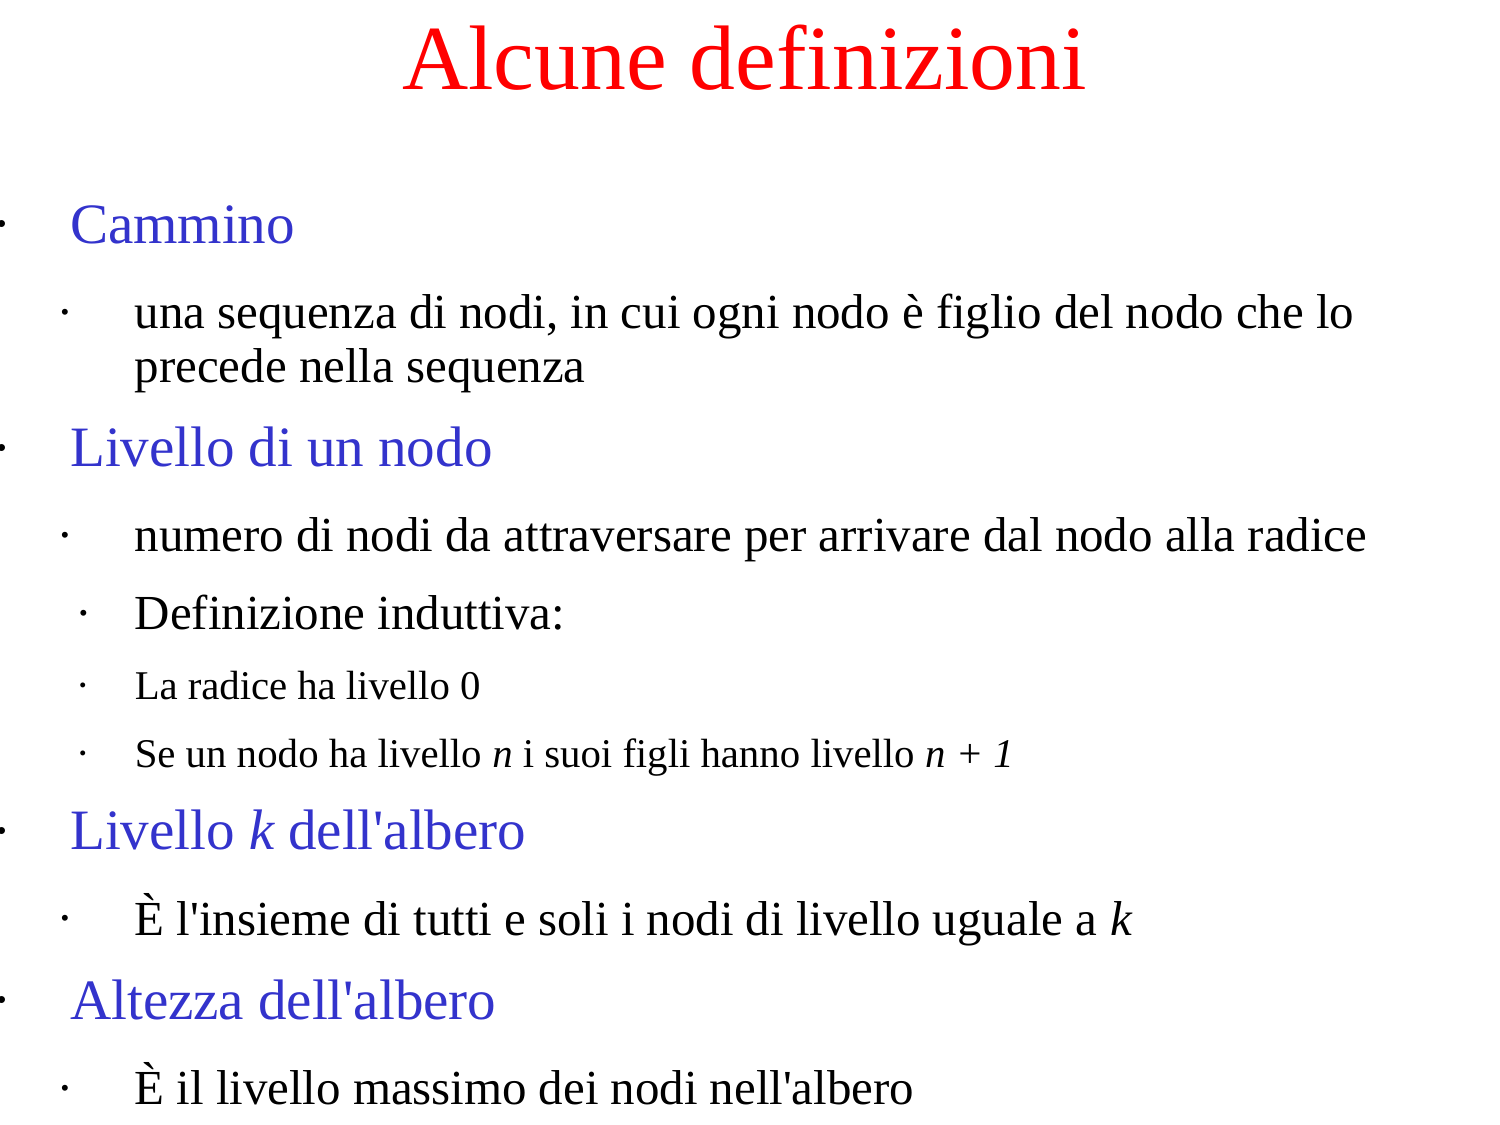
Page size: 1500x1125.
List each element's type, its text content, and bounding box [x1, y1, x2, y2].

title Alcune definizioni [107, 0, 1383, 185]
list Cammino una sequenza di nodi, in cui ogni nodo è figlio del nodo che lo precede nella sequenza Livello di un nodo numero di nodi da attraversare per arrivare dal nodo alla radice Definizione induttiva: La radice ha livello 0 Se un nodo ha livello n i suoi figli hanno livello n + 1 Livello k dell'albero È l'insieme di tutti e soli i nodi di livello uguale a k Altezza dell'albero È il livello massimo dei nodi nell'albero [0, 185, 1496, 1125]
